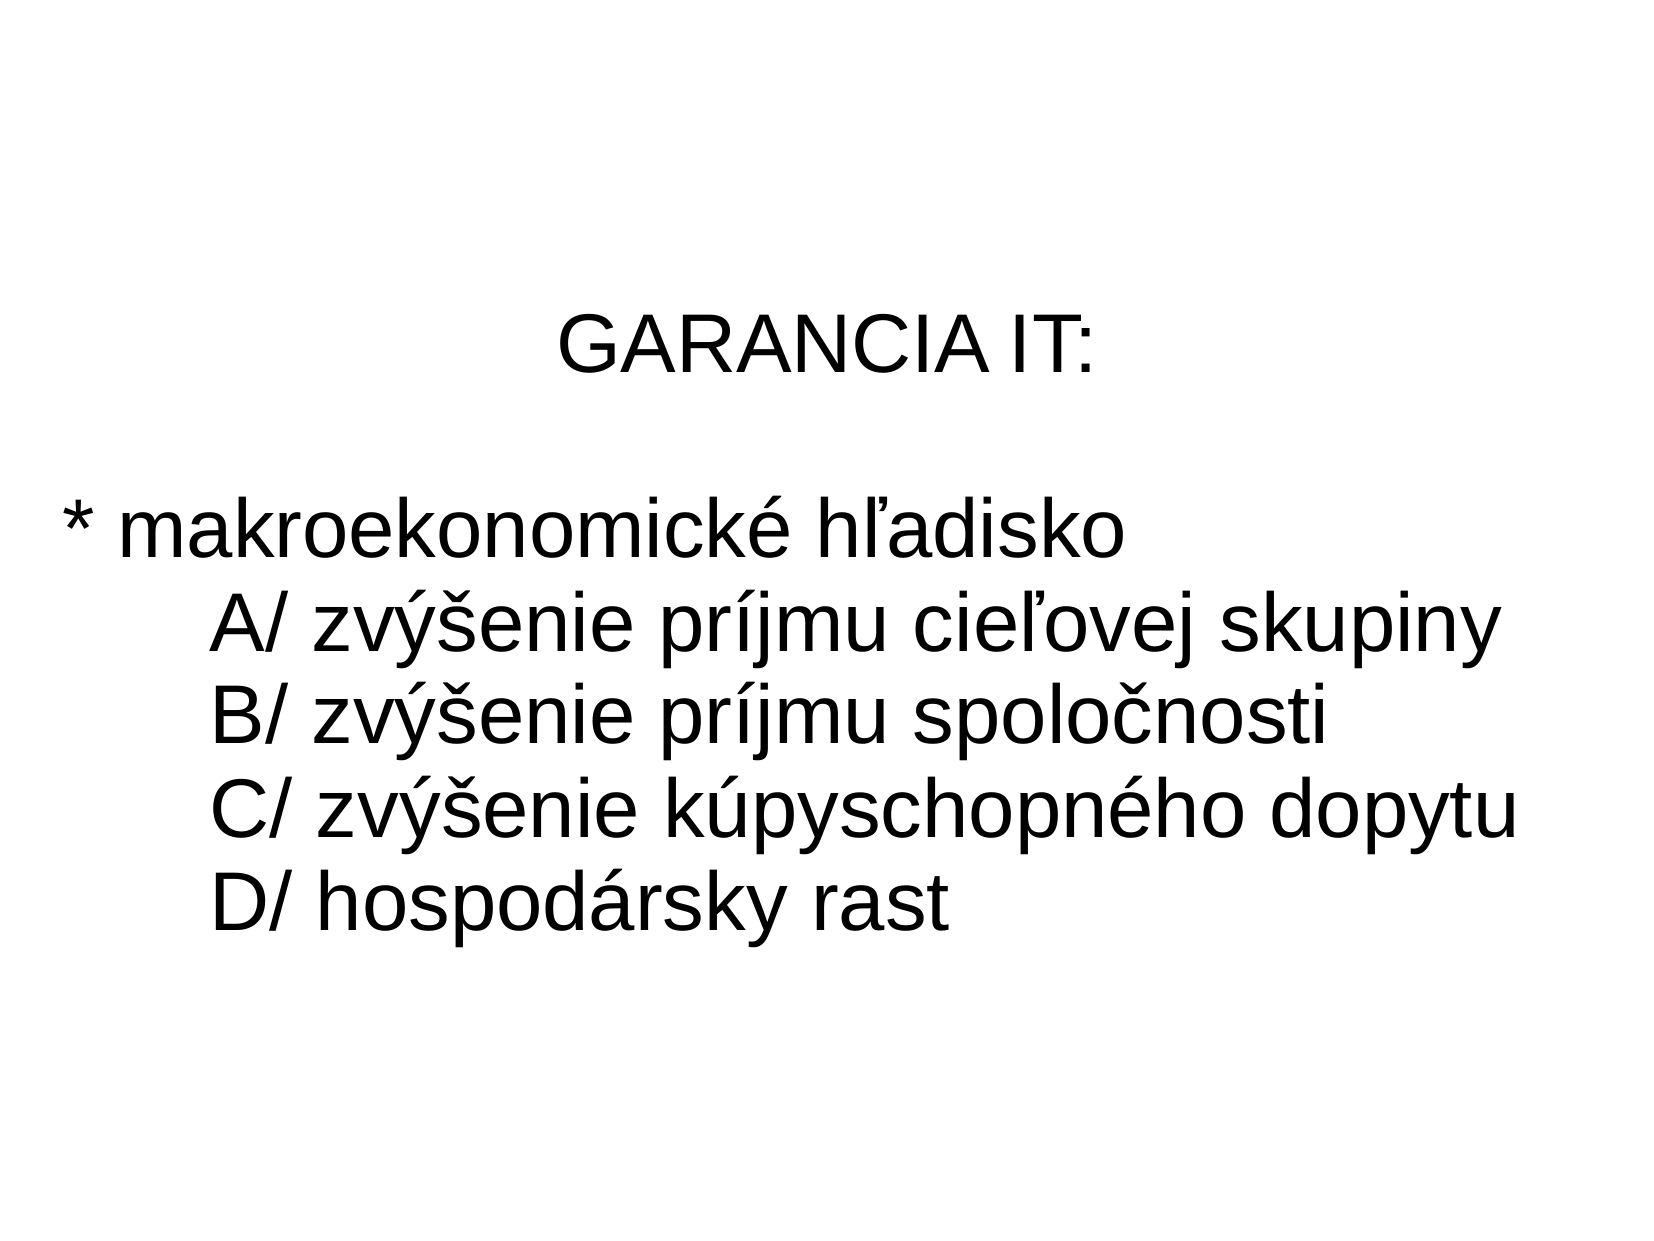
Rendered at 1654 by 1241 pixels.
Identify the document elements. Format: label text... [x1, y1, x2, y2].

subtitle [23, 242, 1654, 962]
text_box GARANCIA IT: * makroekonomické hľadisko A/ zvýšenie príjmu cieľovej skupiny B/ zvýšenie príjmu spoločnosti C/ zvýšenie kúpyschopného dopytu D/ hospodársky rast [47, 289, 1607, 1091]
